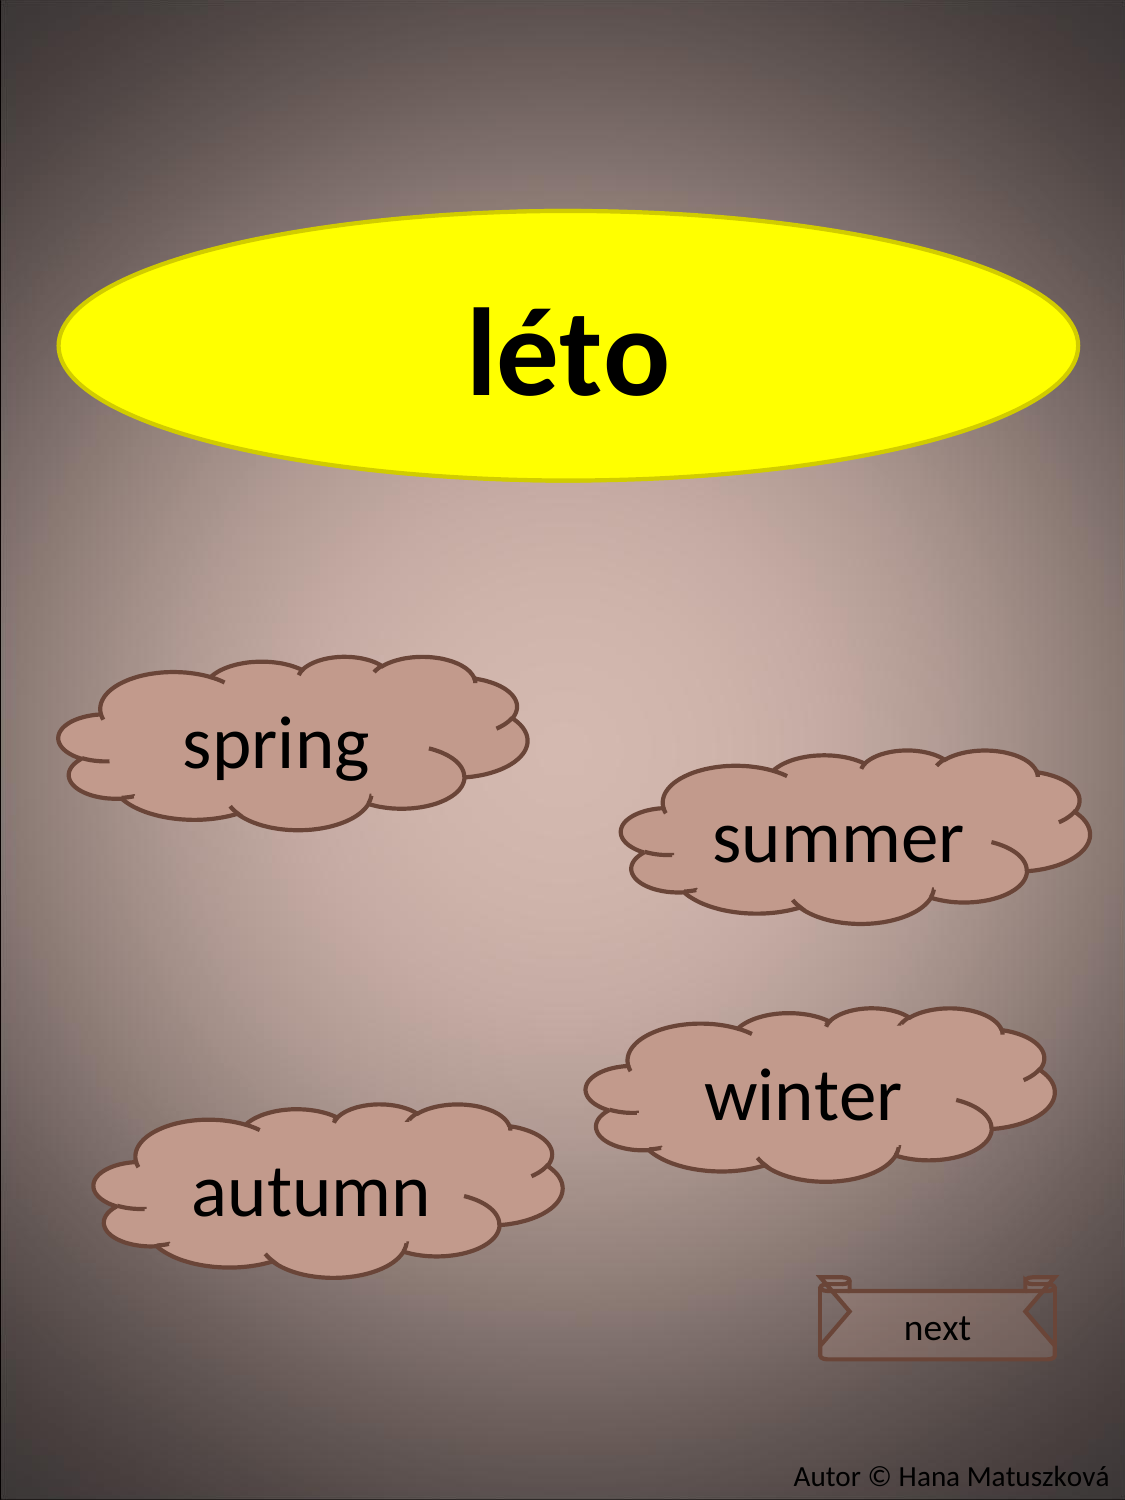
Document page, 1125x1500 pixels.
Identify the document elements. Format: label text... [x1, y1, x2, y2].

text_box léto [58, 210, 1079, 481]
text_box next [820, 1277, 1055, 1360]
text_box Autor © Hana Matuszková [778, 1449, 1125, 1500]
text_box winter [585, 1008, 1055, 1182]
text_box spring [58, 656, 528, 831]
text_box summer [620, 750, 1091, 924]
picture [0, 0, 1125, 1500]
text_box autumn [93, 1104, 563, 1278]
